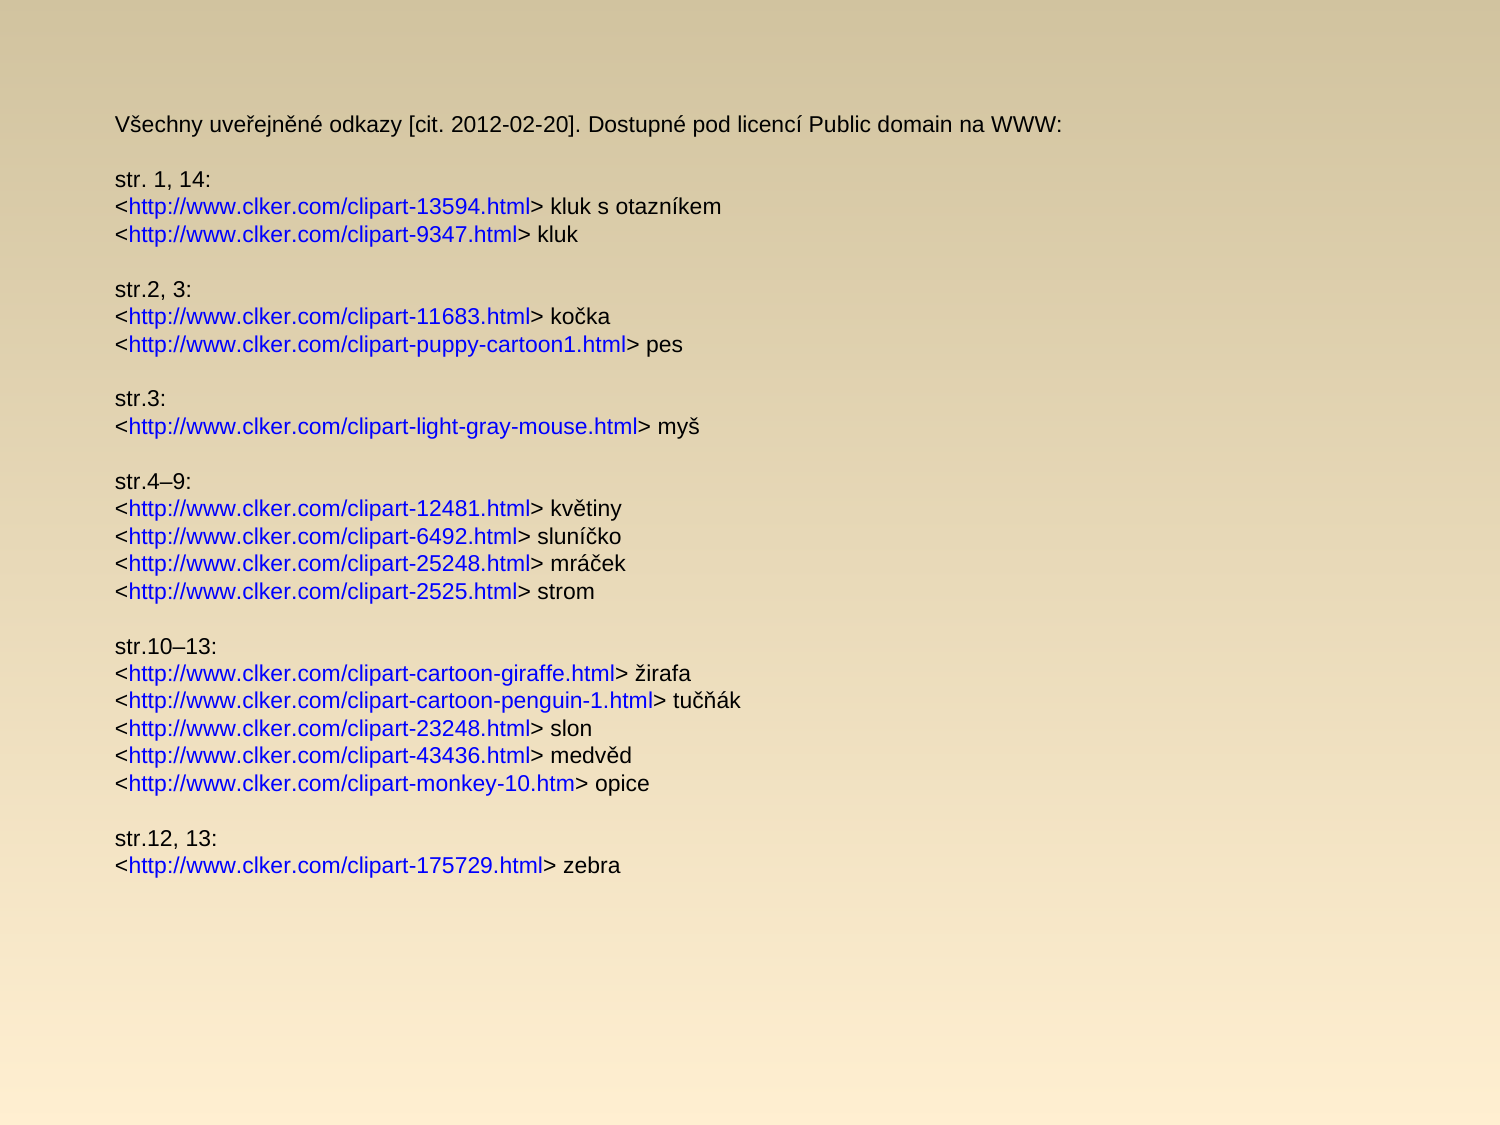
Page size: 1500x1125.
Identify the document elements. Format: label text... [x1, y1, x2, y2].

text_box Všechny uveřejněné odkazy [cit. 2012-02-20]. Dostupné pod licencí Public domain na WWW: str. 1, 14: <http://www.clker.com/clipart-13594.html> kluk s otazníkem <http://www.clker.com/clipart-9347.html> kluk str.2, 3: <http://www.clker.com/clipart-11683.html> kočka <http://www.clker.com/clipart-puppy-cartoon1.html> pes str.3: <http://www.clker.com/clipart-light-gray-mouse.html> myš str.4–9: <http://www.clker.com/clipart-12481.html> květiny <http://www.clker.com/clipart-6492.html> sluníčko <http://www.clker.com/clipart-25248.html> mráček <http://www.clker.com/clipart-2525.html> strom str.10–13: <http://www.clker.com/clipart-cartoon-giraffe.html> žirafa <http://www.clker.com/clipart-cartoon-penguin-1.html> tučňák <http://www.clker.com/clipart-23248.html> slon <http://www.clker.com/clipart-43436.html> medvěd <http://www.clker.com/clipart-monkey-10.htm> opice str.12, 13: <http://www.clker.com/clipart-175729.html> zebra [100, 101, 1331, 887]
